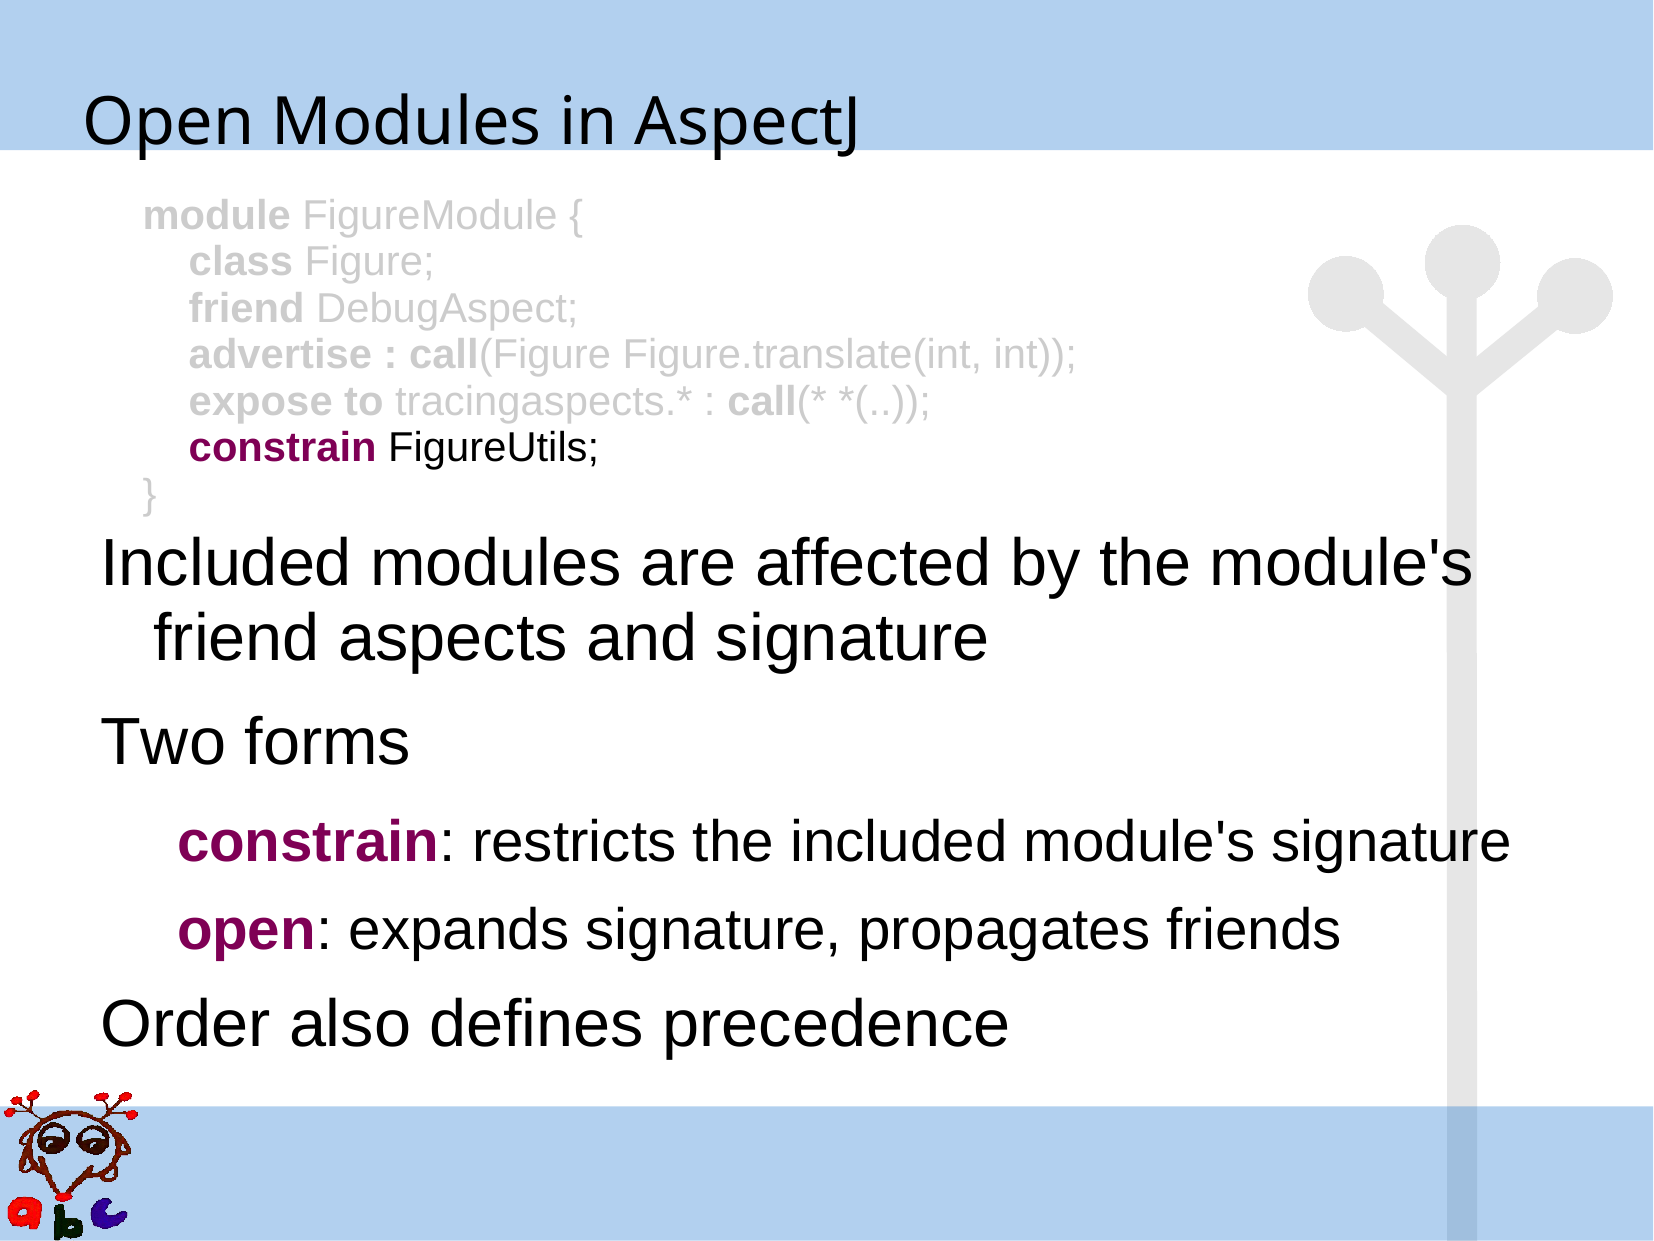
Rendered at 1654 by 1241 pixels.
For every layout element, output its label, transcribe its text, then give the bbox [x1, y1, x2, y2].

list Included modules are affected by the module's friend aspects and signature Two forms constrain: restricts the included module's signature open: expands signature, propagates friends Order also defines precedence [82, 525, 1571, 1064]
text_box module FigureModule { class Figure; friend DebugAspect; advertise : call(Figure Figure.translate(int, int)); expose to tracingaspects.* : call(* *(..)); constrain FigureUtils; } [141, 186, 1126, 523]
title Open Modules in AspectJ [82, 49, 1576, 188]
picture [0, 1088, 139, 1241]
